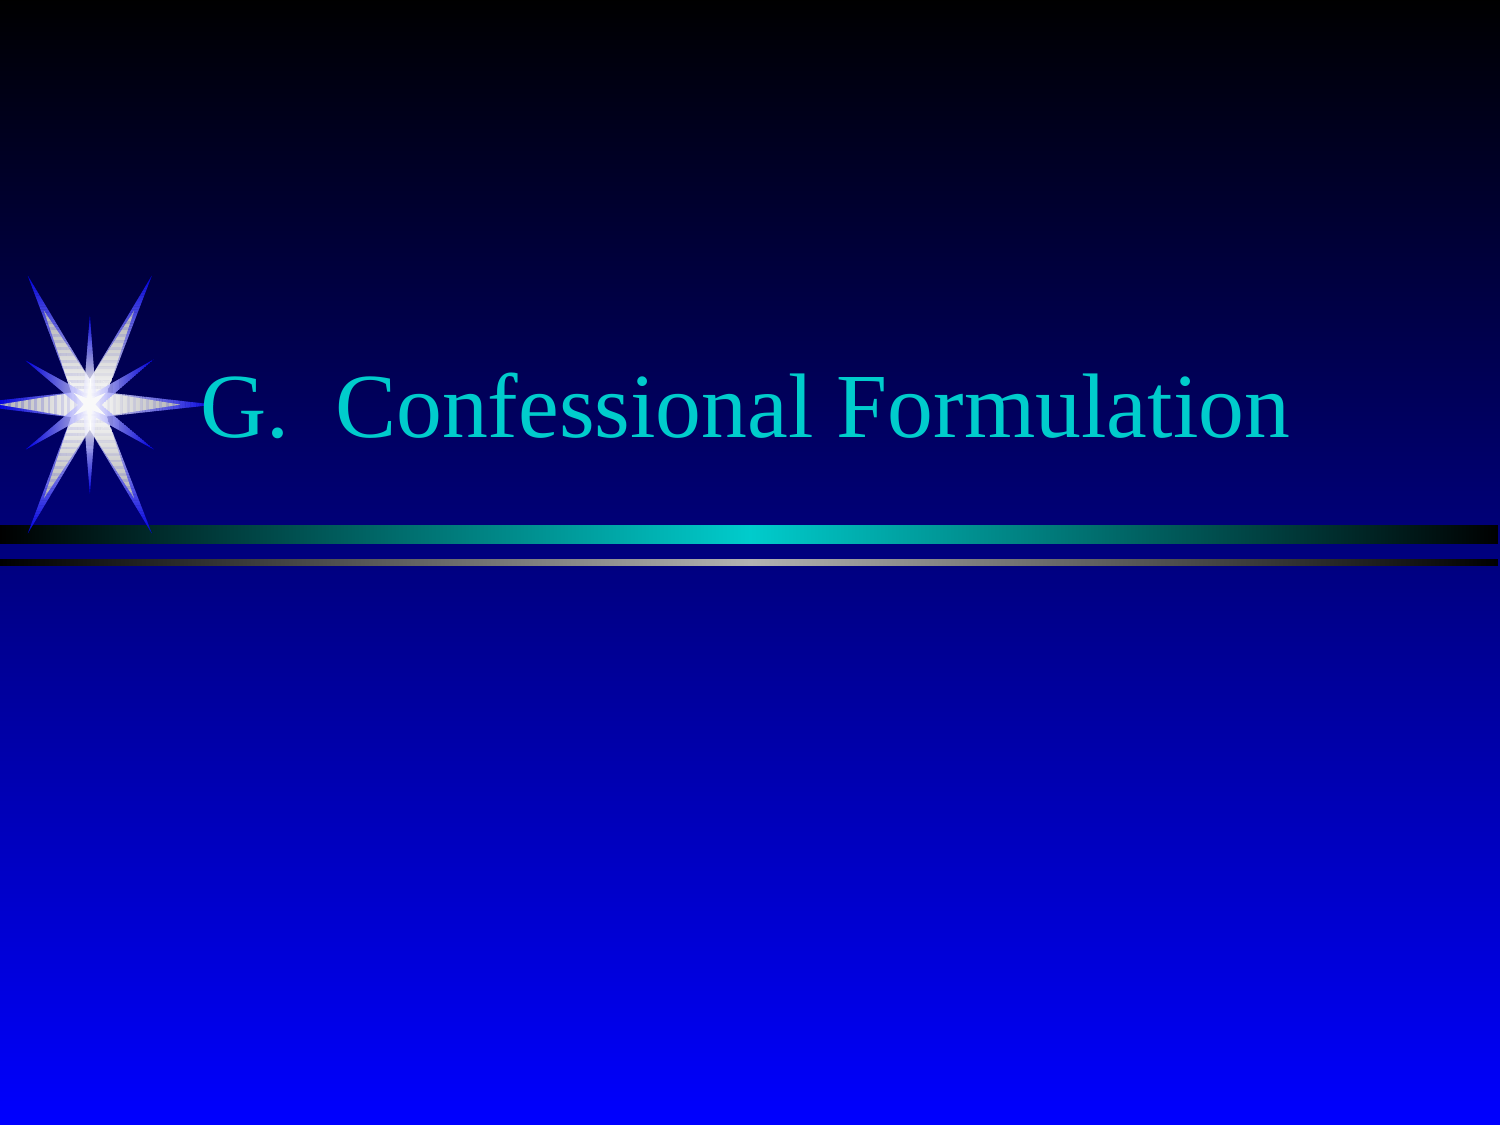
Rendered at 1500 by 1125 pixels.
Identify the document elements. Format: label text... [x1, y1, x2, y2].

title G. Confessional Formulation [200, 312, 1476, 501]
